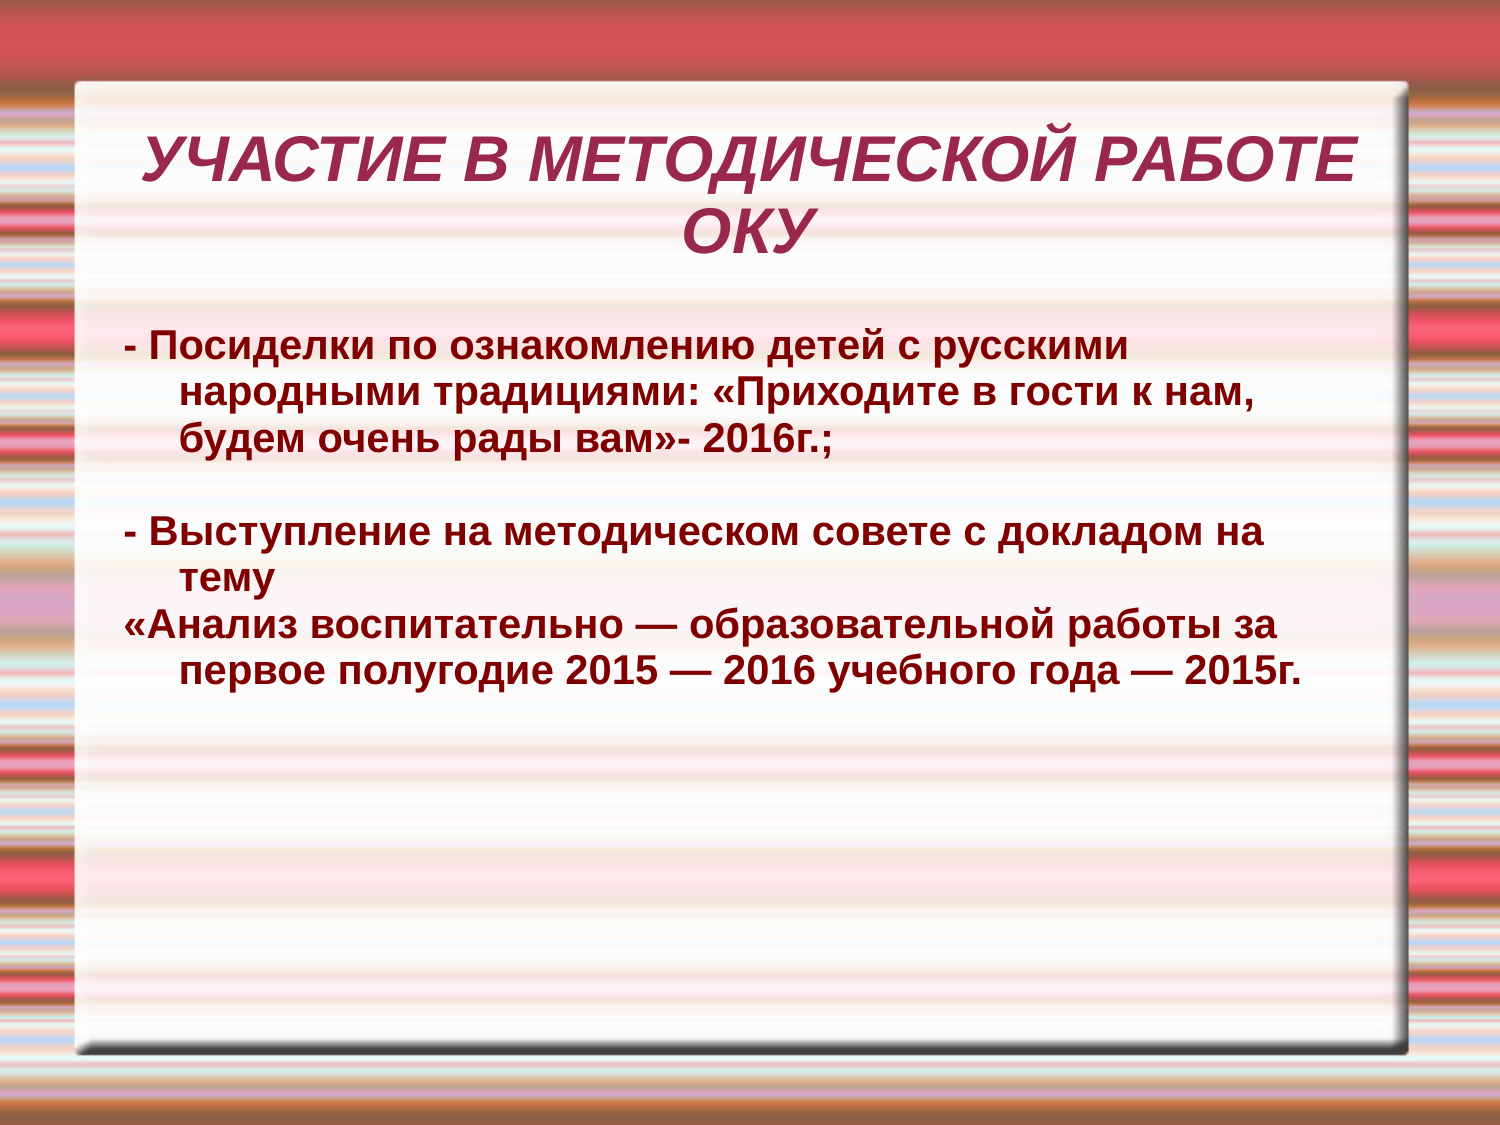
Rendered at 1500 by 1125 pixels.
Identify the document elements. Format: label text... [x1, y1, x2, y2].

picture [0, 0, 1500, 1125]
list - Посиделки по ознакомлению детей с русскими народными традициями: «Приходите в гости к нам, будем очень рады вам»- 2016г.; - Выступление на методическом совете с докладом на тему «Анализ воспитательно — образовательной работы за первое полугодие 2015 — 2016 учебного года — 2015г. [122, 317, 1372, 1024]
title УЧАСТИЕ В МЕТОДИЧЕСКОЙ РАБОТЕ ОКУ [110, 104, 1388, 289]
